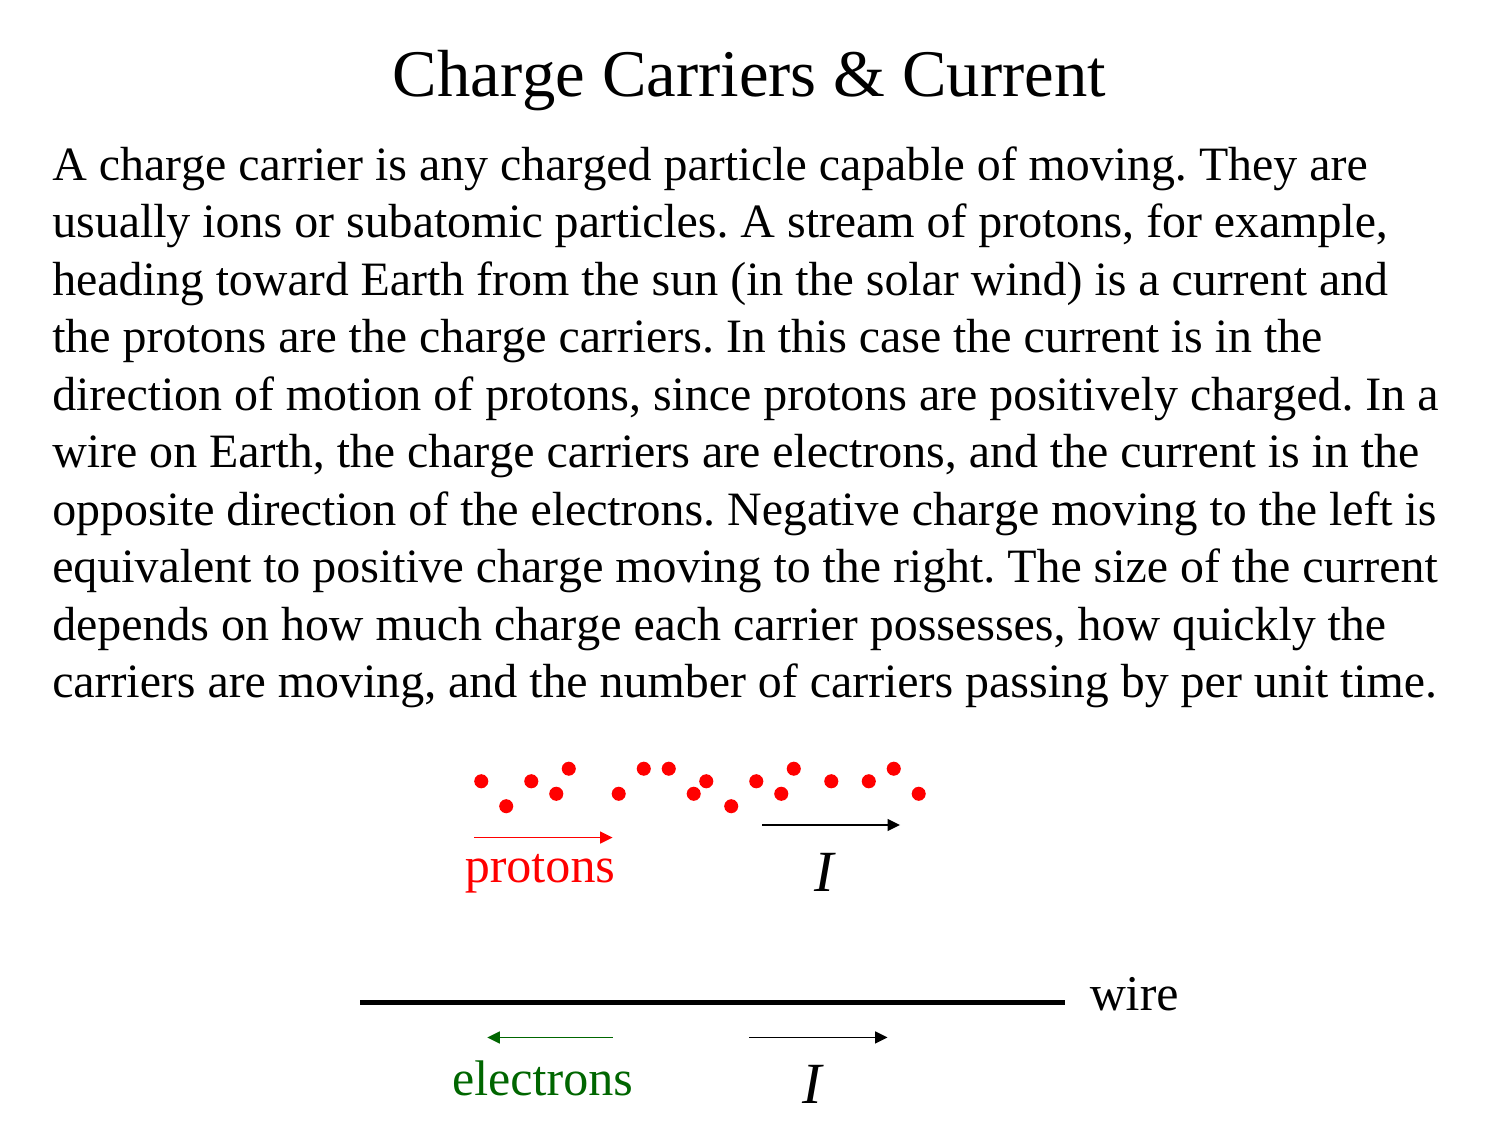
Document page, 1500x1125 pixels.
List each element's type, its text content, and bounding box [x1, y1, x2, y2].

text_box [750, 774, 763, 788]
text_box [687, 787, 700, 801]
text_box [474, 774, 488, 788]
text_box [825, 774, 838, 788]
text_box [912, 787, 925, 801]
text_box [774, 787, 788, 801]
text_box [887, 762, 901, 775]
title Charge Carriers & Current [112, 0, 1388, 124]
text_box protons [449, 824, 726, 901]
text_box [499, 799, 513, 813]
text_box electrons [437, 1037, 713, 1113]
text_box I [787, 1037, 913, 1123]
text_box A charge carrier is any charged particle capable of moving. They are usually ions or subatomic particles. A stream of protons, for example, heading toward Earth from the sun (in the solar wind) is a current and the protons are the charge carriers. In this case the current is in the direction of motion of protons, since protons are positively charged. In a wire on Earth, the charge carriers are electrons, and the current is in the opposite direction of the electrons. Negative charge moving to the left is equivalent to positive charge moving to the right. The size of the current depends on how much charge each carrier possesses, how quickly the carriers are moving, and the number of carriers passing by per unit time. [37, 124, 1463, 716]
text_box [612, 787, 625, 801]
text_box [862, 774, 876, 788]
text_box [724, 799, 738, 813]
text_box [787, 762, 801, 775]
text_box I [800, 825, 926, 911]
text_box wire [1074, 952, 1388, 1028]
text_box [637, 762, 651, 775]
text_box [549, 787, 563, 801]
text_box [562, 762, 576, 775]
text_box [699, 774, 713, 788]
text_box [662, 762, 676, 775]
text_box [525, 774, 538, 788]
